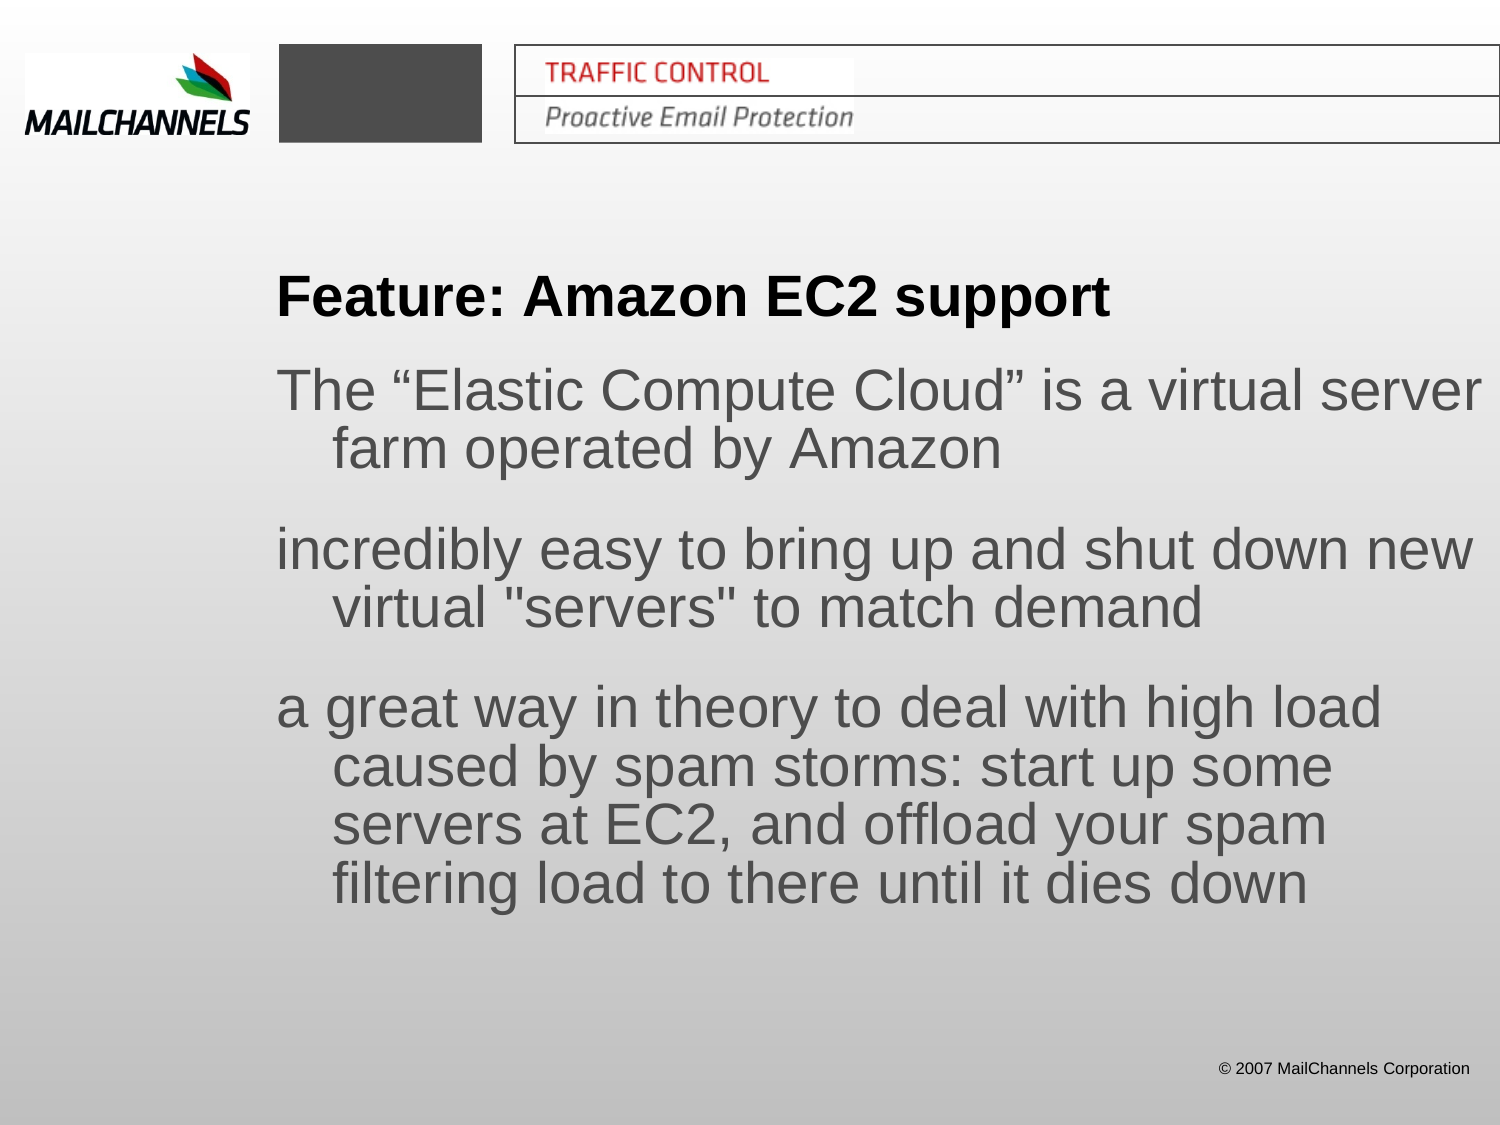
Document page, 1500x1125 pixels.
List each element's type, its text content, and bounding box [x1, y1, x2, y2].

picture [545, 97, 854, 134]
picture [545, 58, 854, 95]
title Feature: Amazon EC2 support [276, 248, 1500, 349]
picture [24, 53, 250, 135]
list The “Elastic Compute Cloud” is a virtual server farm operated by Amazon incredibly easy to bring up and shut down new virtual "servers" to match demand a great way in theory to deal with high load caused by spam storms: start up some servers at EC2, and offload your spam filtering load to there until it dies down [276, 363, 1500, 962]
